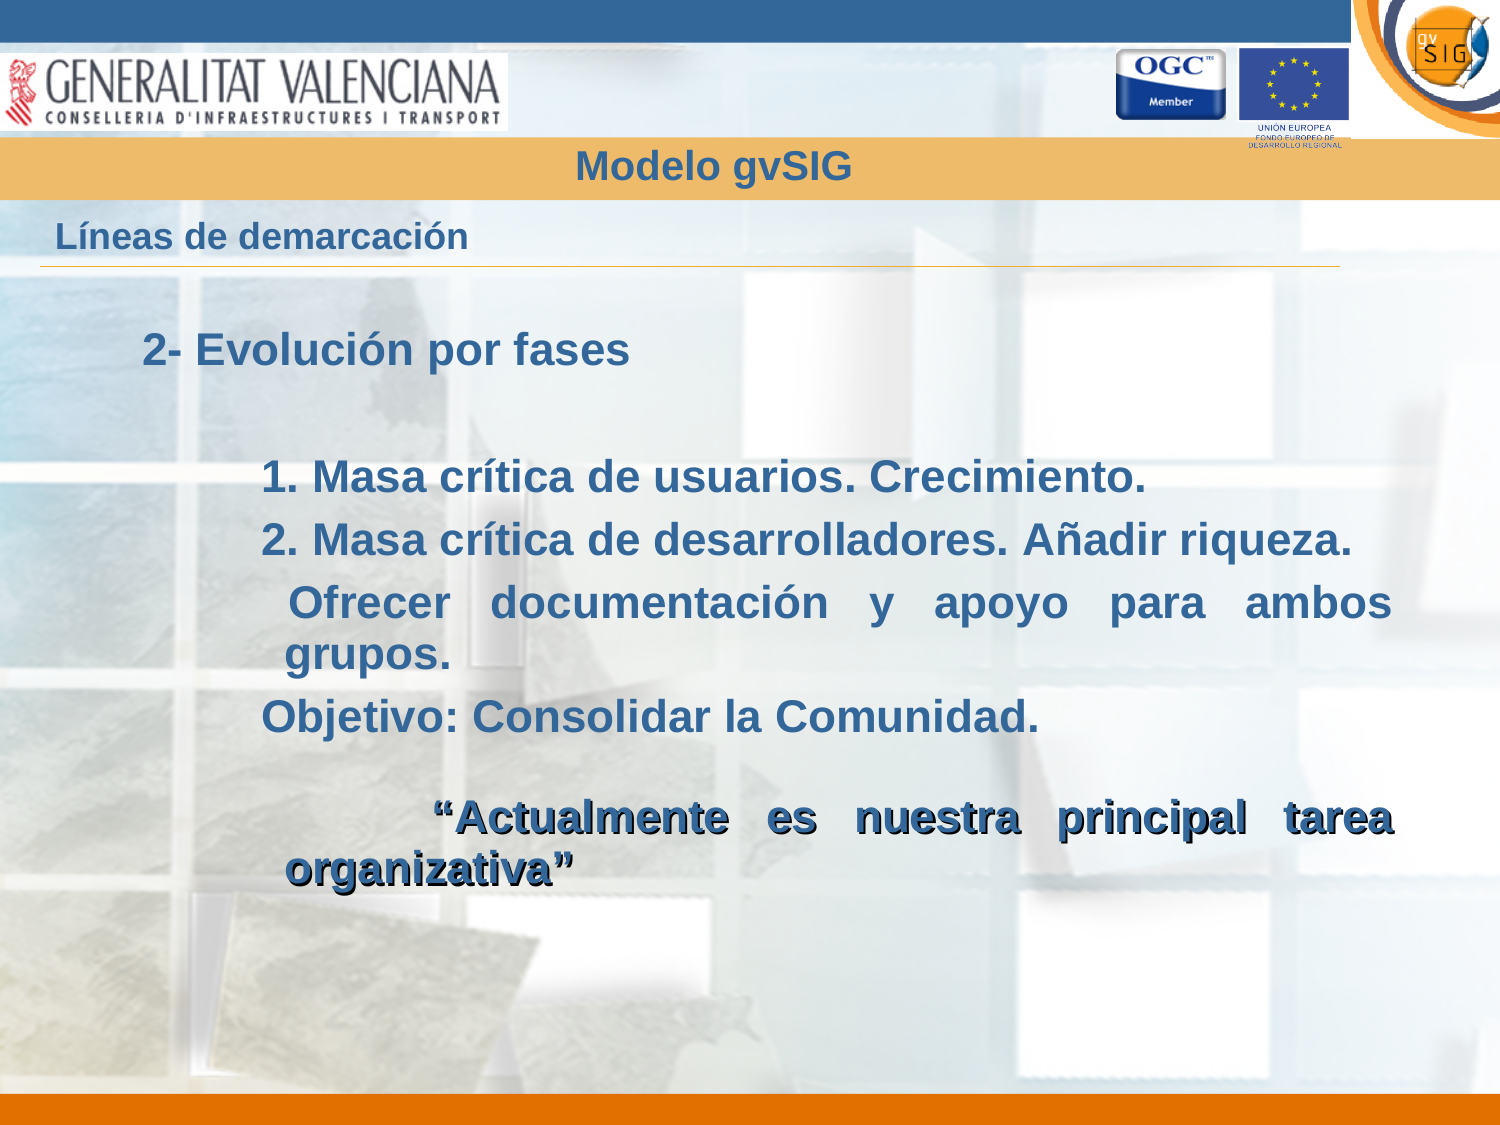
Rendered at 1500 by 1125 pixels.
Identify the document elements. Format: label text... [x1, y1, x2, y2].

picture [1237, 0, 1500, 139]
text_box “Actualmente es nuestra principal tarea organizativa” [127, 720, 1409, 1028]
text_box 2- Evolución por fases 1. Masa crítica de usuarios. Crecimiento. 2. Masa crítica de desarrolladores. Añadir riqueza. Ofrecer documentación y apoyo para ambos grupos. Objetivo: Consolidar la Comunidad. [127, 319, 1409, 720]
picture [1116, 49, 1226, 120]
text_box Líneas de demarcación [40, 210, 691, 271]
text_box Modelo gvSIG [0, 137, 1429, 203]
picture [0, 53, 508, 131]
